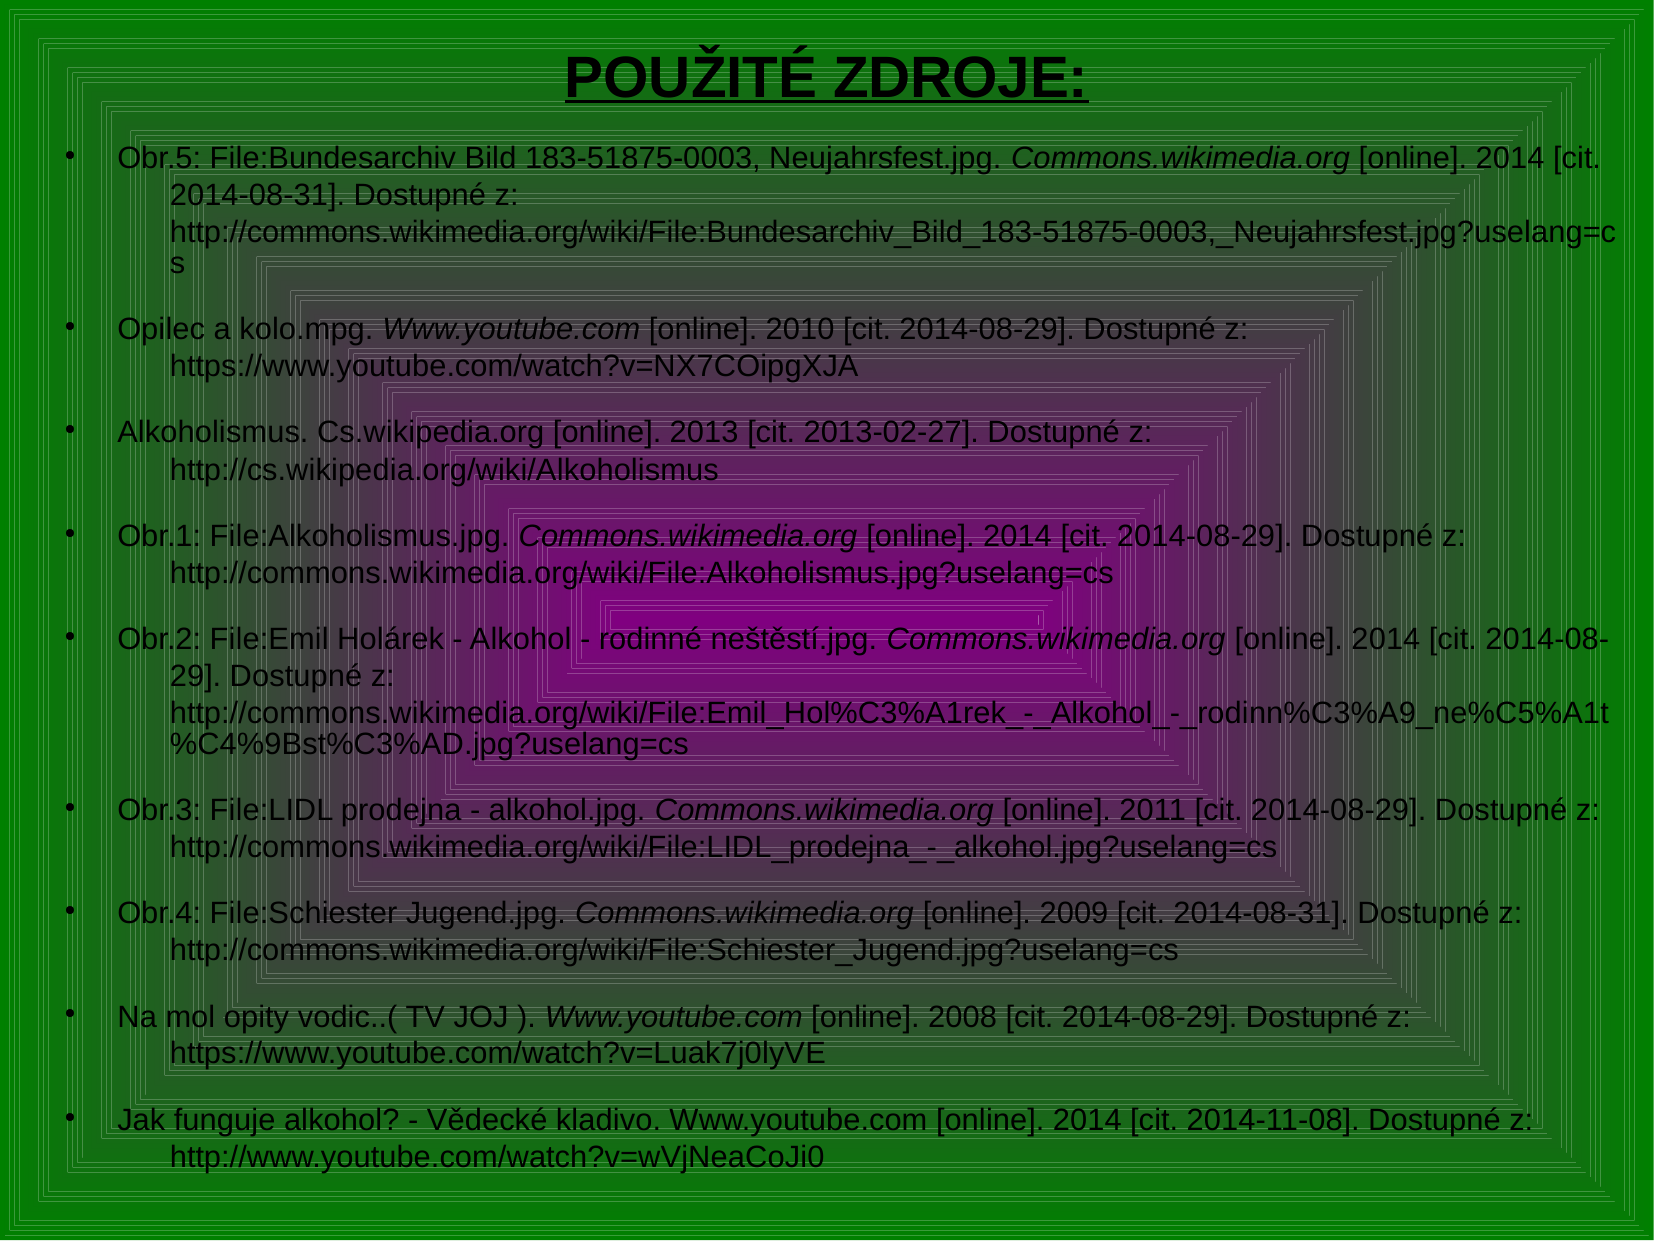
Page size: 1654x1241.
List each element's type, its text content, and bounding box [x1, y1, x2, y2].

title POUŽITÉ ZDROJE: [82, 0, 1571, 59]
list Obr.5: File:Bundesarchiv Bild 183-51875-0003, Neujahrsfest.jpg. Commons.wikimedia.org [online]. 2014 [cit. 2014-08-31]. Dostupné z: http://commons.wikimedia.org/wiki/File:Bundesarchiv_Bild_183-51875-0003,_Neujahrsfest.jpg?uselang=cs Opilec a kolo.mpg. Www.youtube.com [online]. 2010 [cit. 2014-08-29]. Dostupné z: https://www.youtube.com/watch?v=NX7COipgXJA Alkoholismus. Cs.wikipedia.org [online]. 2013 [cit. 2013-02-27]. Dostupné z: http://cs.wikipedia.org/wiki/Alkoholismus Obr.1: File:Alkoholismus.jpg. Commons.wikimedia.org [online]. 2014 [cit. 2014-08-29]. Dostupné z: http://commons.wikimedia.org/wiki/File:Alkoholismus.jpg?uselang=cs Obr.2: File:Emil Holárek - Alkohol - rodinné neštěstí.jpg. Commons.wikimedia.org [online]. 2014 [cit. 2014-08-29]. Dostupné z: http://commons.wikimedia.org/wiki/File:Emil_Hol%C3%A1rek_-_Alkohol_-_rodinn%C3%A9_ne%C5%A1t%C4%9Bst%C3%AD.jpg?uselang=cs Obr.3: File:LIDL prodejna - alkohol.jpg. Commons.wikimedia.org [online]. 2011 [cit. 2014-08-29]. Dostupné z: http://commons.wikimedia.org/wiki/File:LIDL_prodejna_-_alkohol.jpg?uselang=cs Obr.4: File:Schiester Jugend.jpg. Commons.wikimedia.org [online]. 2009 [cit. 2014-08-31]. Dostupné z: http://commons.wikimedia.org/wiki/File:Schiester_Jugend.jpg?uselang=cs Na mol opity vodic..( TV JOJ ). Www.youtube.com [online]. 2008 [cit. 2014-08-29]. Dostupné z: https://www.youtube.com/watch?v=Luak7j0lyVE Jak funguje alkohol? - Vědecké kladivo. Www.youtube.com [online]. 2014 [cit. 2014-11-08]. Dostupné z: http://www.youtube.com/watch?v=wVjNeaCoJi0 [29, 59, 1625, 1123]
